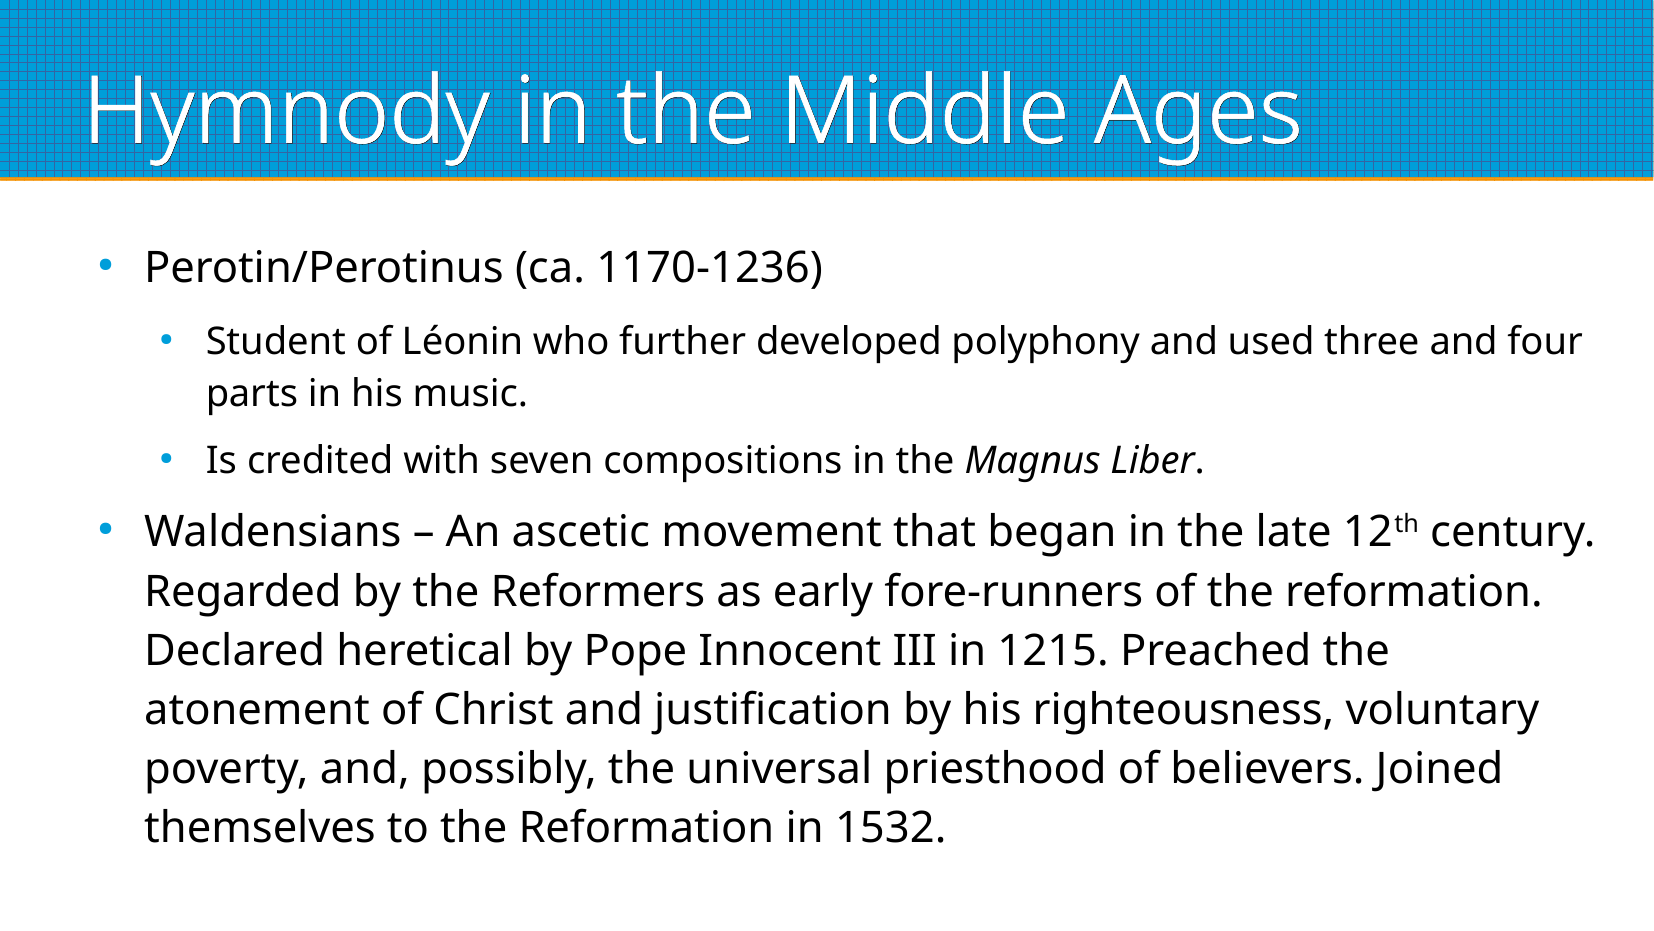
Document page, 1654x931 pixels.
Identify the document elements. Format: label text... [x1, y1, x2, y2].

title Hymnody in the Middle Ages [82, 14, 1571, 171]
list Perotin/Perotinus (ca. 1170-1236) Student of Léonin who further developed polyphony and used three and four parts in his music. Is credited with seven compositions in the Magnus Liber. Waldensians – An ascetic movement that began in the late 12th century. Regarded by the Reformers as early fore-runners of the reformation. Declared heretical by Pope Innocent III in 1215. Preached the atonement of Christ and justification by his righteousness, voluntary poverty, and, possibly, the universal priesthood of believers. Joined themselves to the Reformation in 1532. [82, 236, 1613, 863]
